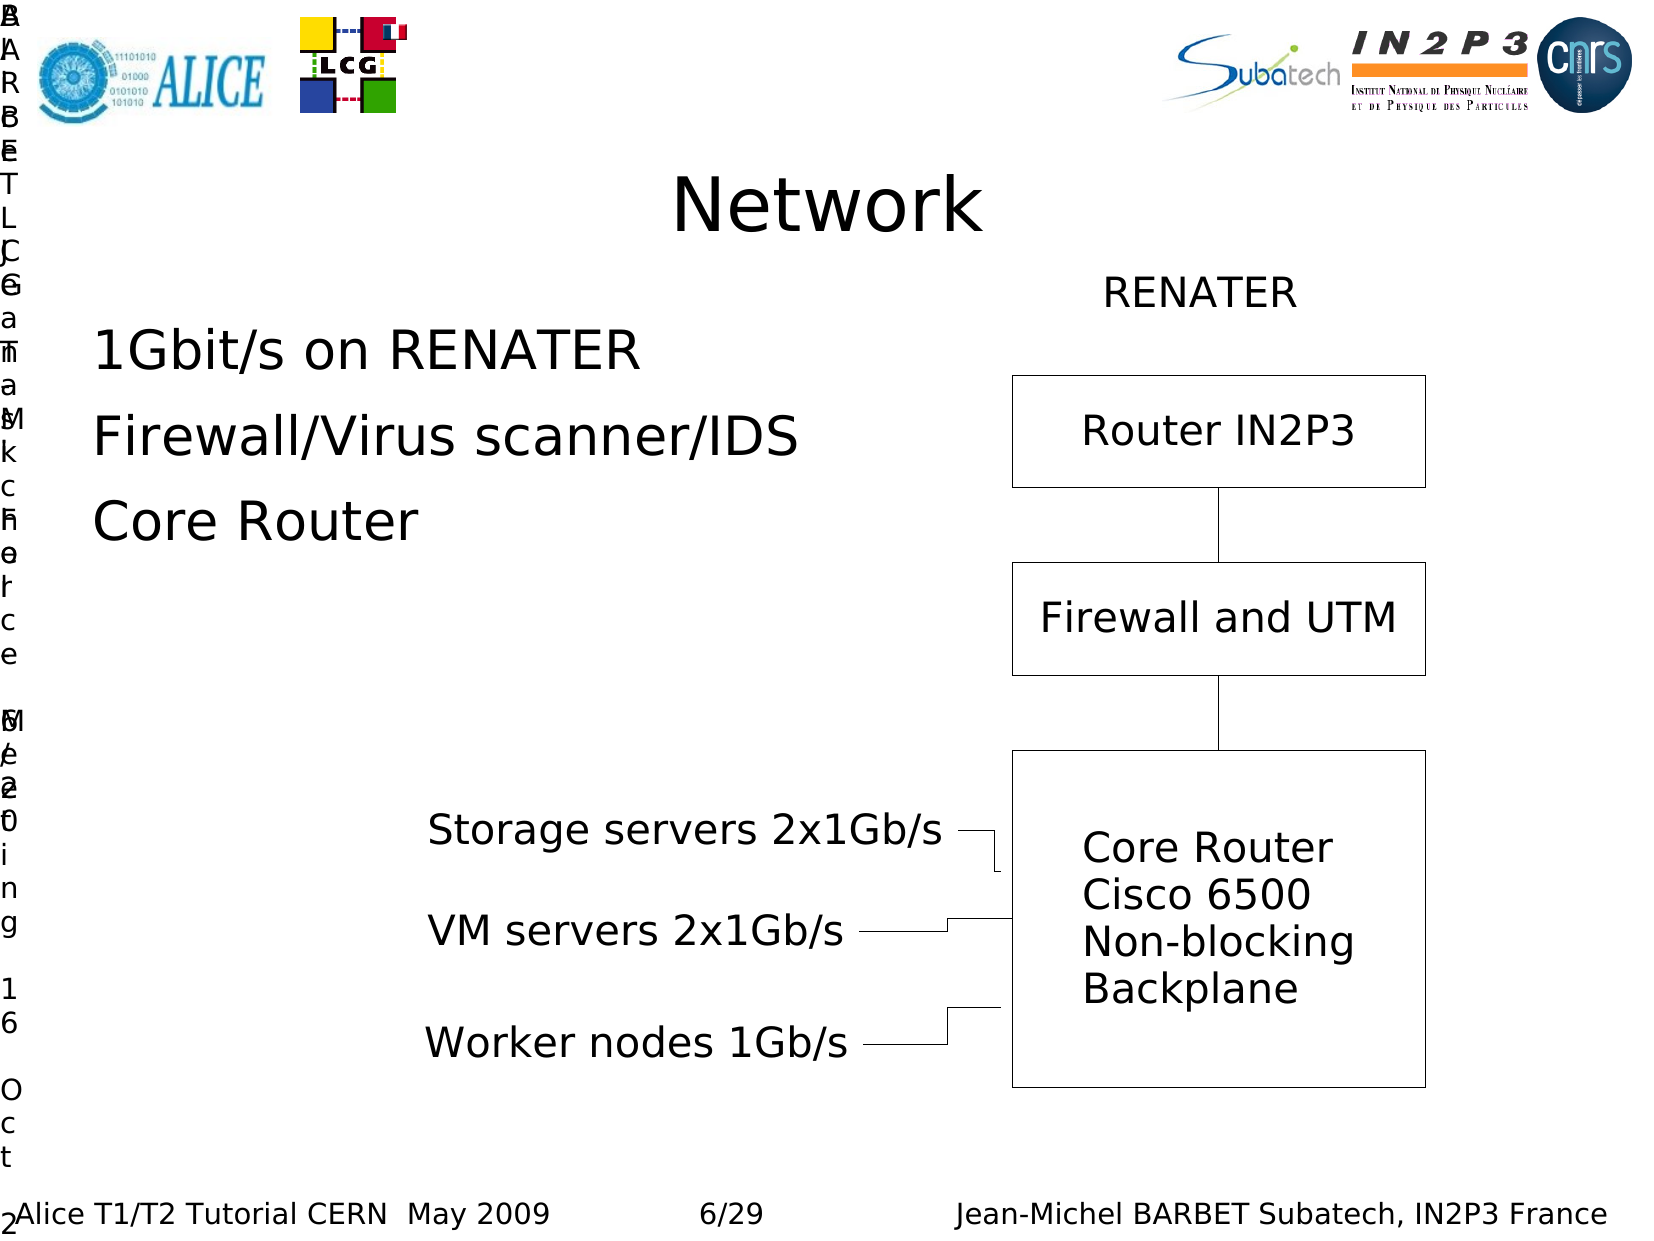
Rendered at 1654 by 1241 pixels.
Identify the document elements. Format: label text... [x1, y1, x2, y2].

picture [300, 17, 409, 102]
text_box Storage servers 2x1Gb/s [412, 799, 958, 863]
picture [37, 37, 276, 127]
text_box Worker nodes 1Gb/s [409, 1012, 863, 1076]
title Network [121, 102, 1534, 310]
text_box Router IN2P3 [1012, 375, 1426, 488]
picture [1162, 34, 1340, 102]
text_box Firewall and UTM [1012, 562, 1426, 676]
picture [1350, 21, 1528, 102]
picture [1537, 17, 1632, 113]
text_box Core Router Cisco 6500 Non-blocking Backplane [1012, 750, 1426, 1088]
text_box RENATER [1087, 262, 1313, 326]
text_box VM servers 2x1Gb/s [412, 900, 859, 964]
list 1Gbit/s on RENATER Firewall/Virus scanner/IDS Core Router [75, 321, 863, 1088]
